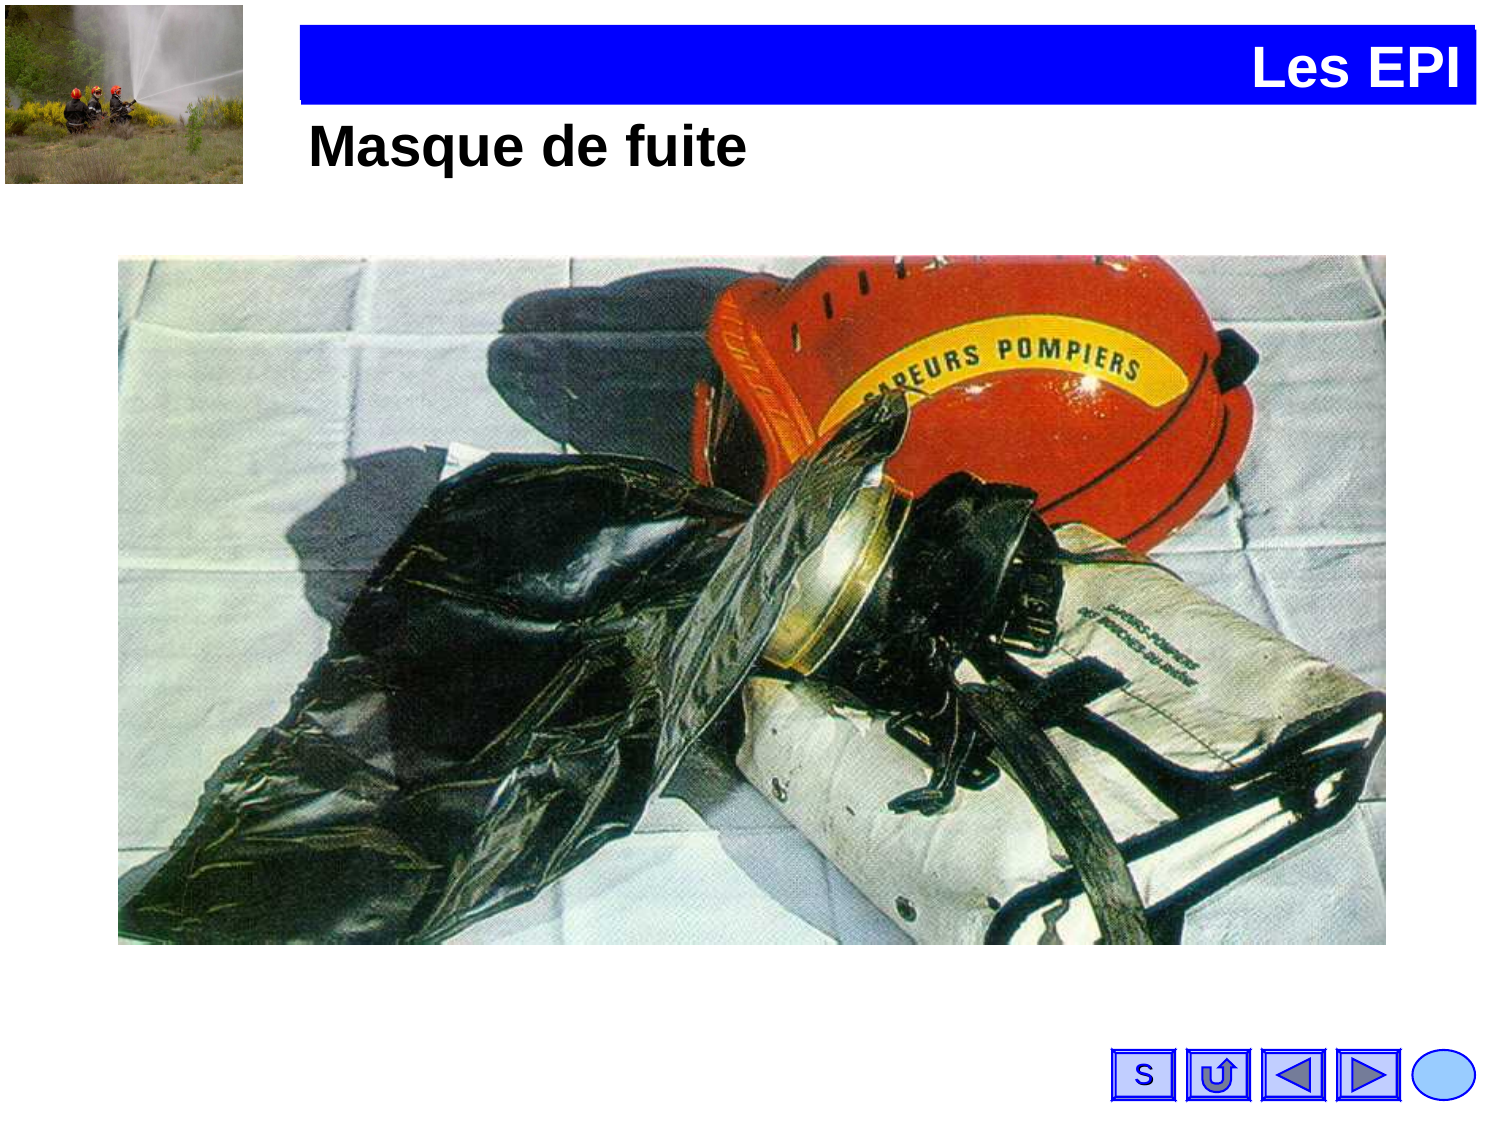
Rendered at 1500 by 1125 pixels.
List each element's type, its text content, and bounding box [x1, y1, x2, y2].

picture [118, 255, 1386, 945]
picture [5, 5, 243, 184]
text_box Les EPI [301, 29, 1477, 105]
text_box Masque de fuite [242, 106, 815, 188]
text_box [1412, 1049, 1476, 1101]
